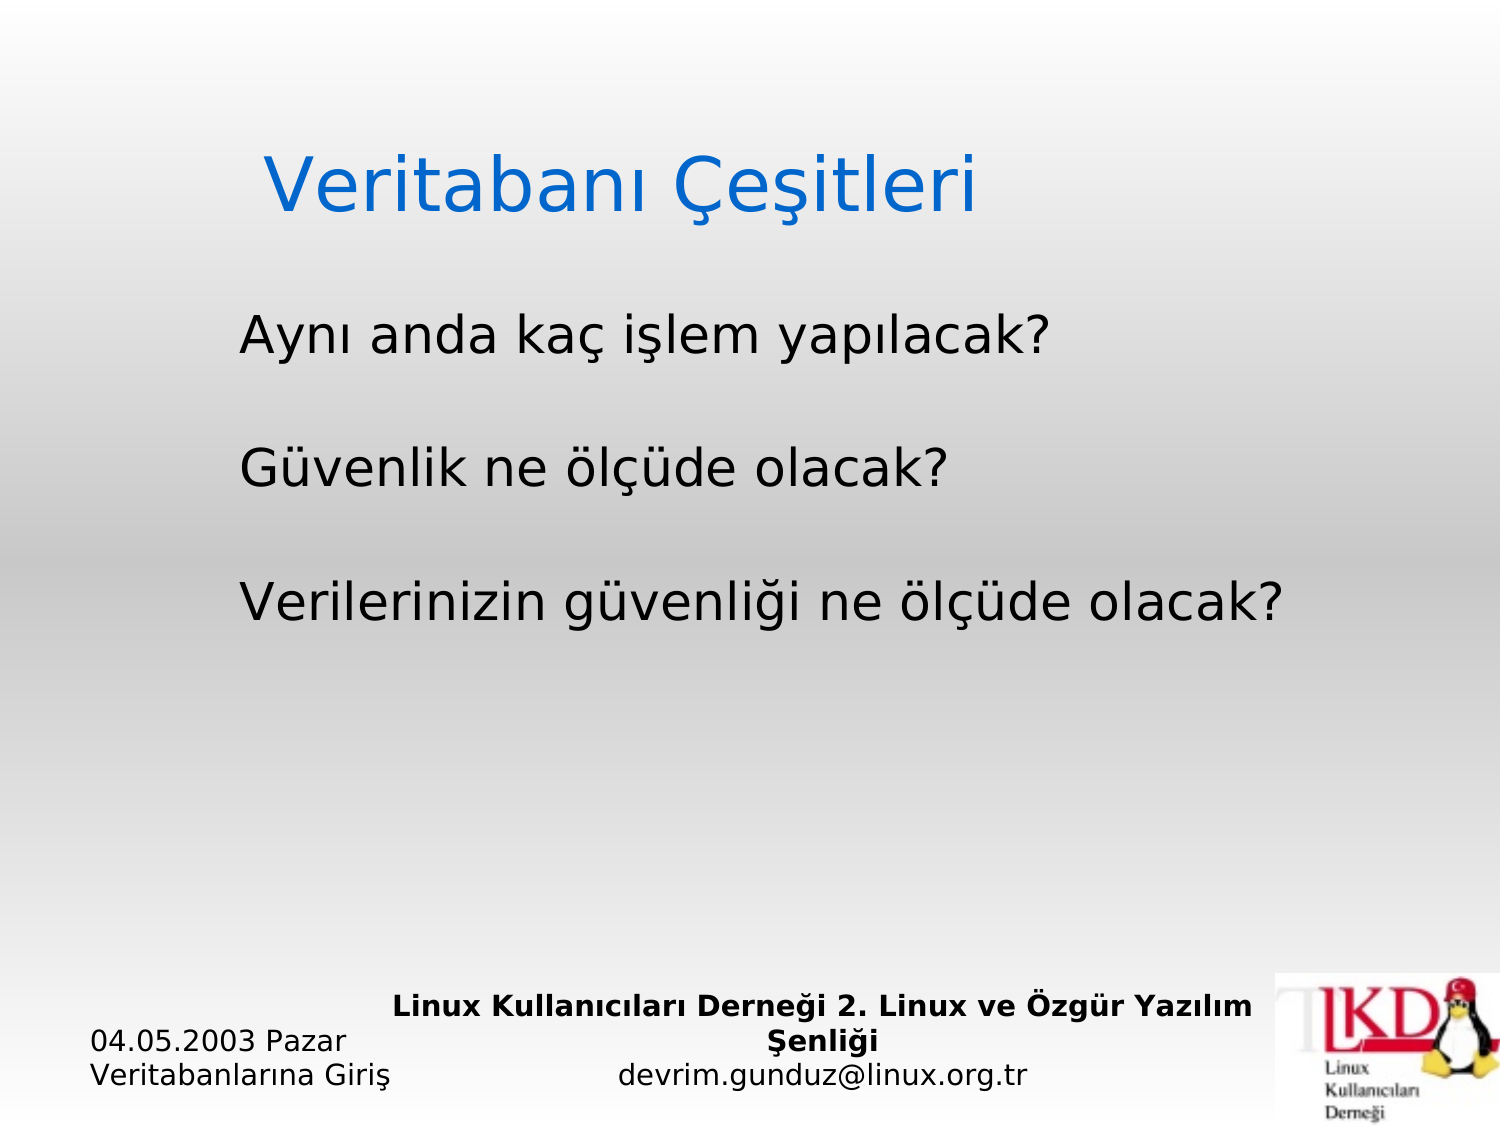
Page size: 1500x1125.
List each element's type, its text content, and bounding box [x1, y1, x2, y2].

title Veritabanı Çeşitleri [224, 49, 1425, 237]
picture [1275, 973, 1500, 1125]
list Aynı anda kaç işlem yapılacak? Güvenlik ne ölçüde olacak? Verilerinizin güvenliği ne ölçüde olacak? [224, 299, 1425, 975]
